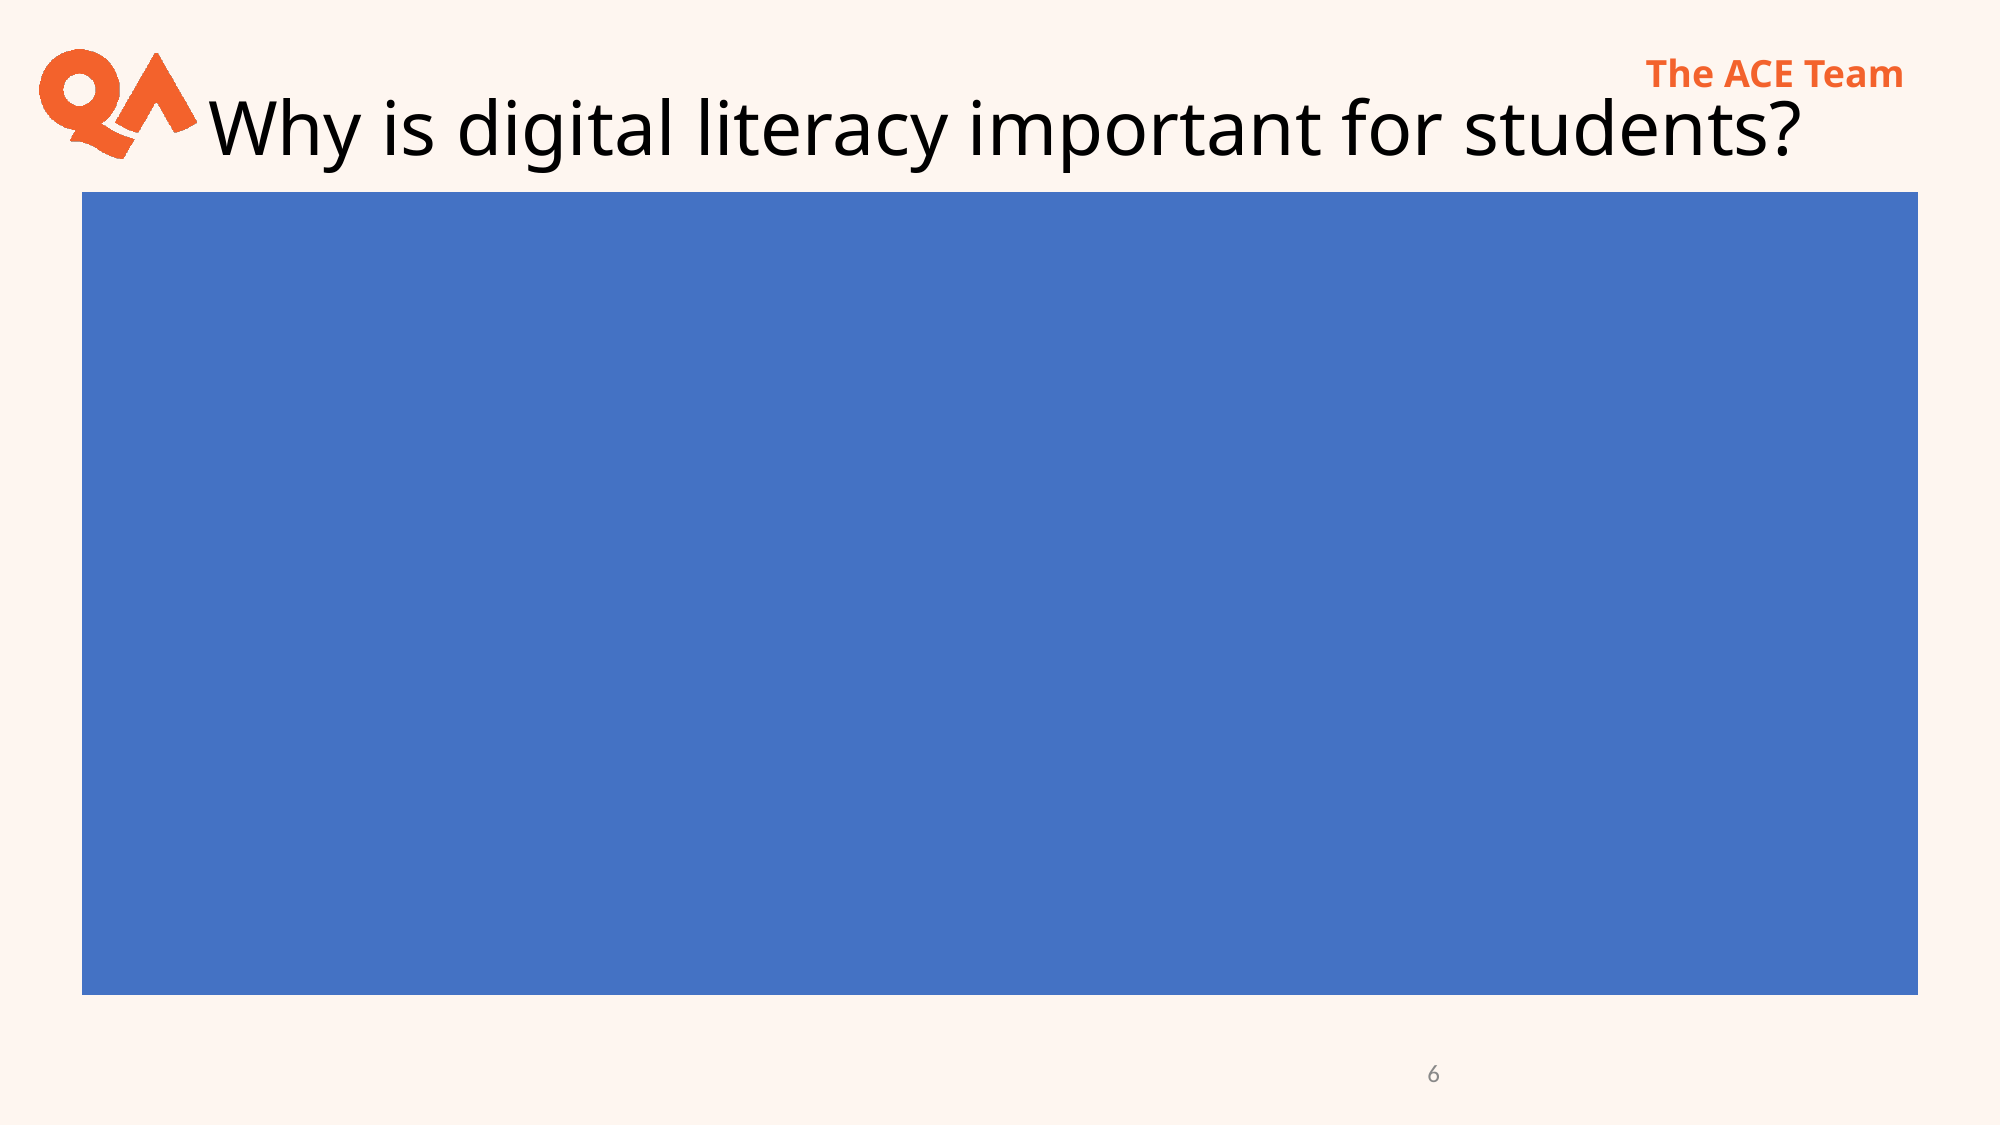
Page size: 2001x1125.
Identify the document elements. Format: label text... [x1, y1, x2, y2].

table_cell [1000, 565, 1918, 652]
table_cell [1000, 652, 1918, 738]
title Why is digital literacy important for students? [193, 22, 1919, 240]
table_cell [1000, 285, 1918, 379]
table_header [1000, 192, 1918, 285]
table_header [82, 192, 1000, 285]
table_cell [82, 472, 1000, 565]
table_cell [1000, 917, 1918, 995]
table_cell [82, 823, 1000, 917]
table_cell [1000, 823, 1918, 917]
table_cell [82, 565, 1000, 652]
table_cell [82, 285, 1000, 379]
table_cell [1000, 738, 1918, 823]
table_cell [82, 652, 1000, 738]
text_box [1412, 1042, 1863, 1103]
table_cell [1000, 379, 1918, 472]
table_cell [82, 917, 1000, 995]
table_cell [82, 379, 1000, 472]
table_cell [82, 738, 1000, 823]
table_cell [1000, 472, 1918, 565]
